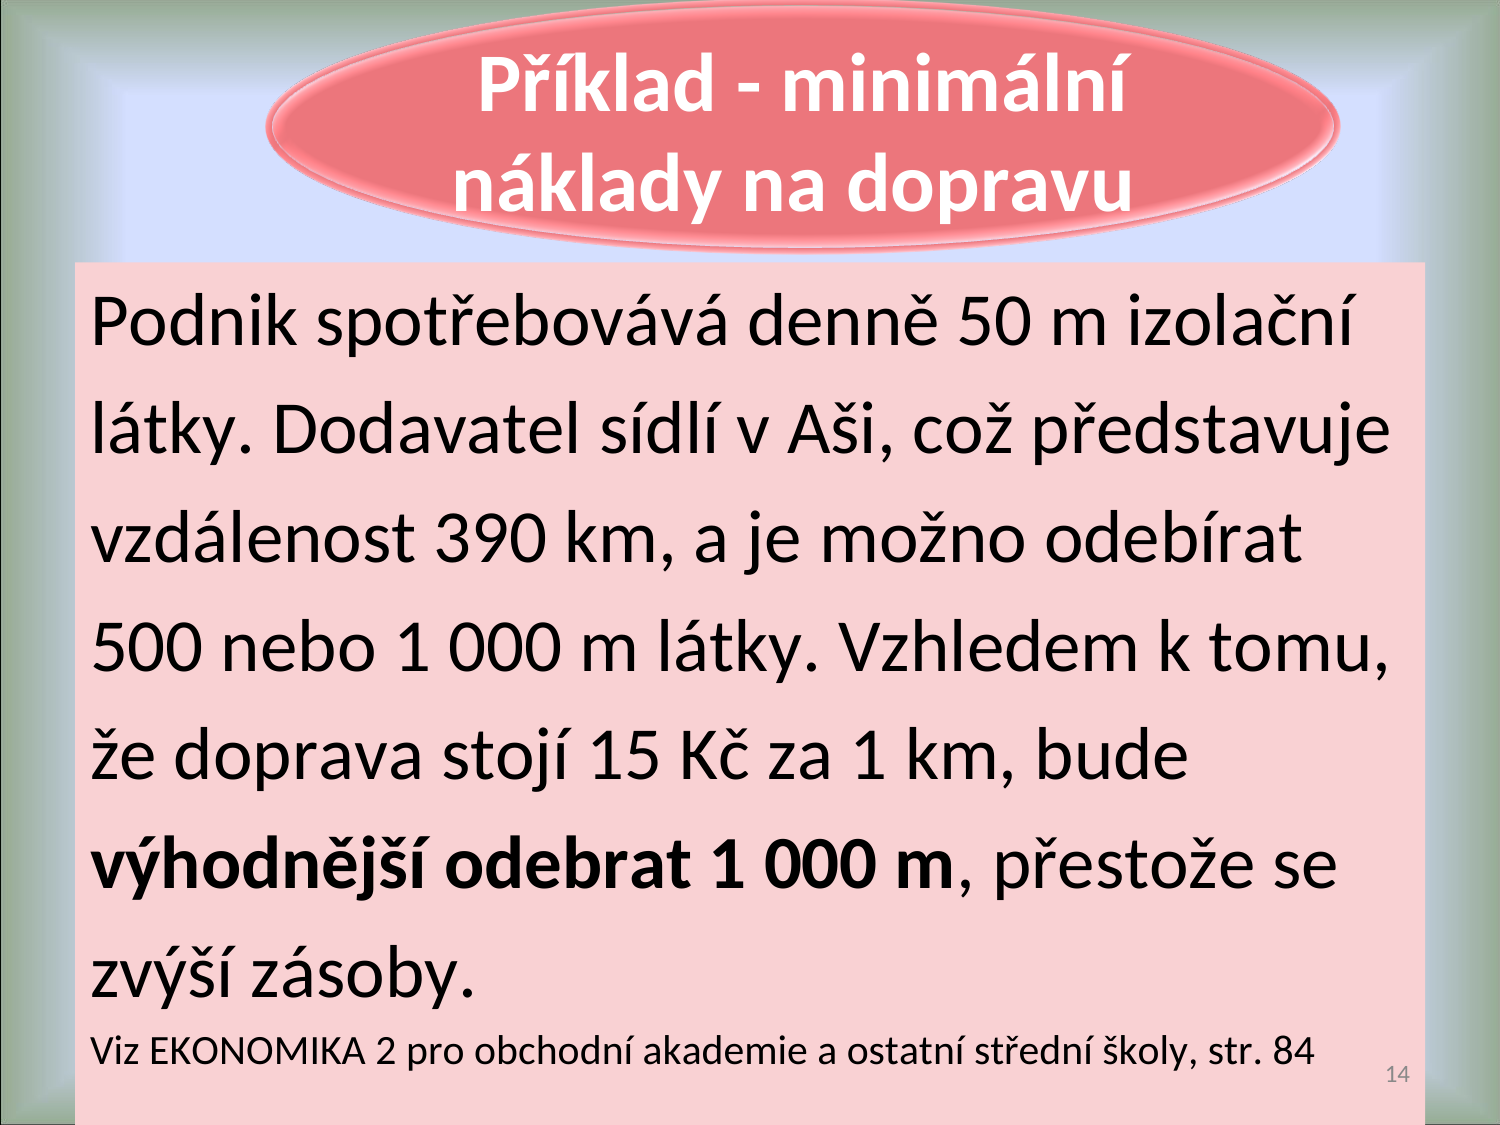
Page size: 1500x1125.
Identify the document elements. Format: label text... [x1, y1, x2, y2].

list Podnik spotřebovává denně 50 m izolační látky. Dodavatel sídlí v Aši, což představuje vzdálenost 390 km, a je možno odebírat 500 nebo 1 000 m látky. Vzhledem k tomu, že doprava stojí 15 Kč za 1 km, bude výhodnější odebrat 1 000 m, přestože se zvýší zásoby. Viz EKONOMIKA 2 pro obchodní akademie a ostatní střední školy, str. 84 [75, 262, 1426, 1125]
text_box <číslo> [1074, 1042, 1426, 1103]
picture [0, 0, 1500, 1125]
text_box Příklad - minimální náklady na dopravu [423, 37, 1184, 219]
